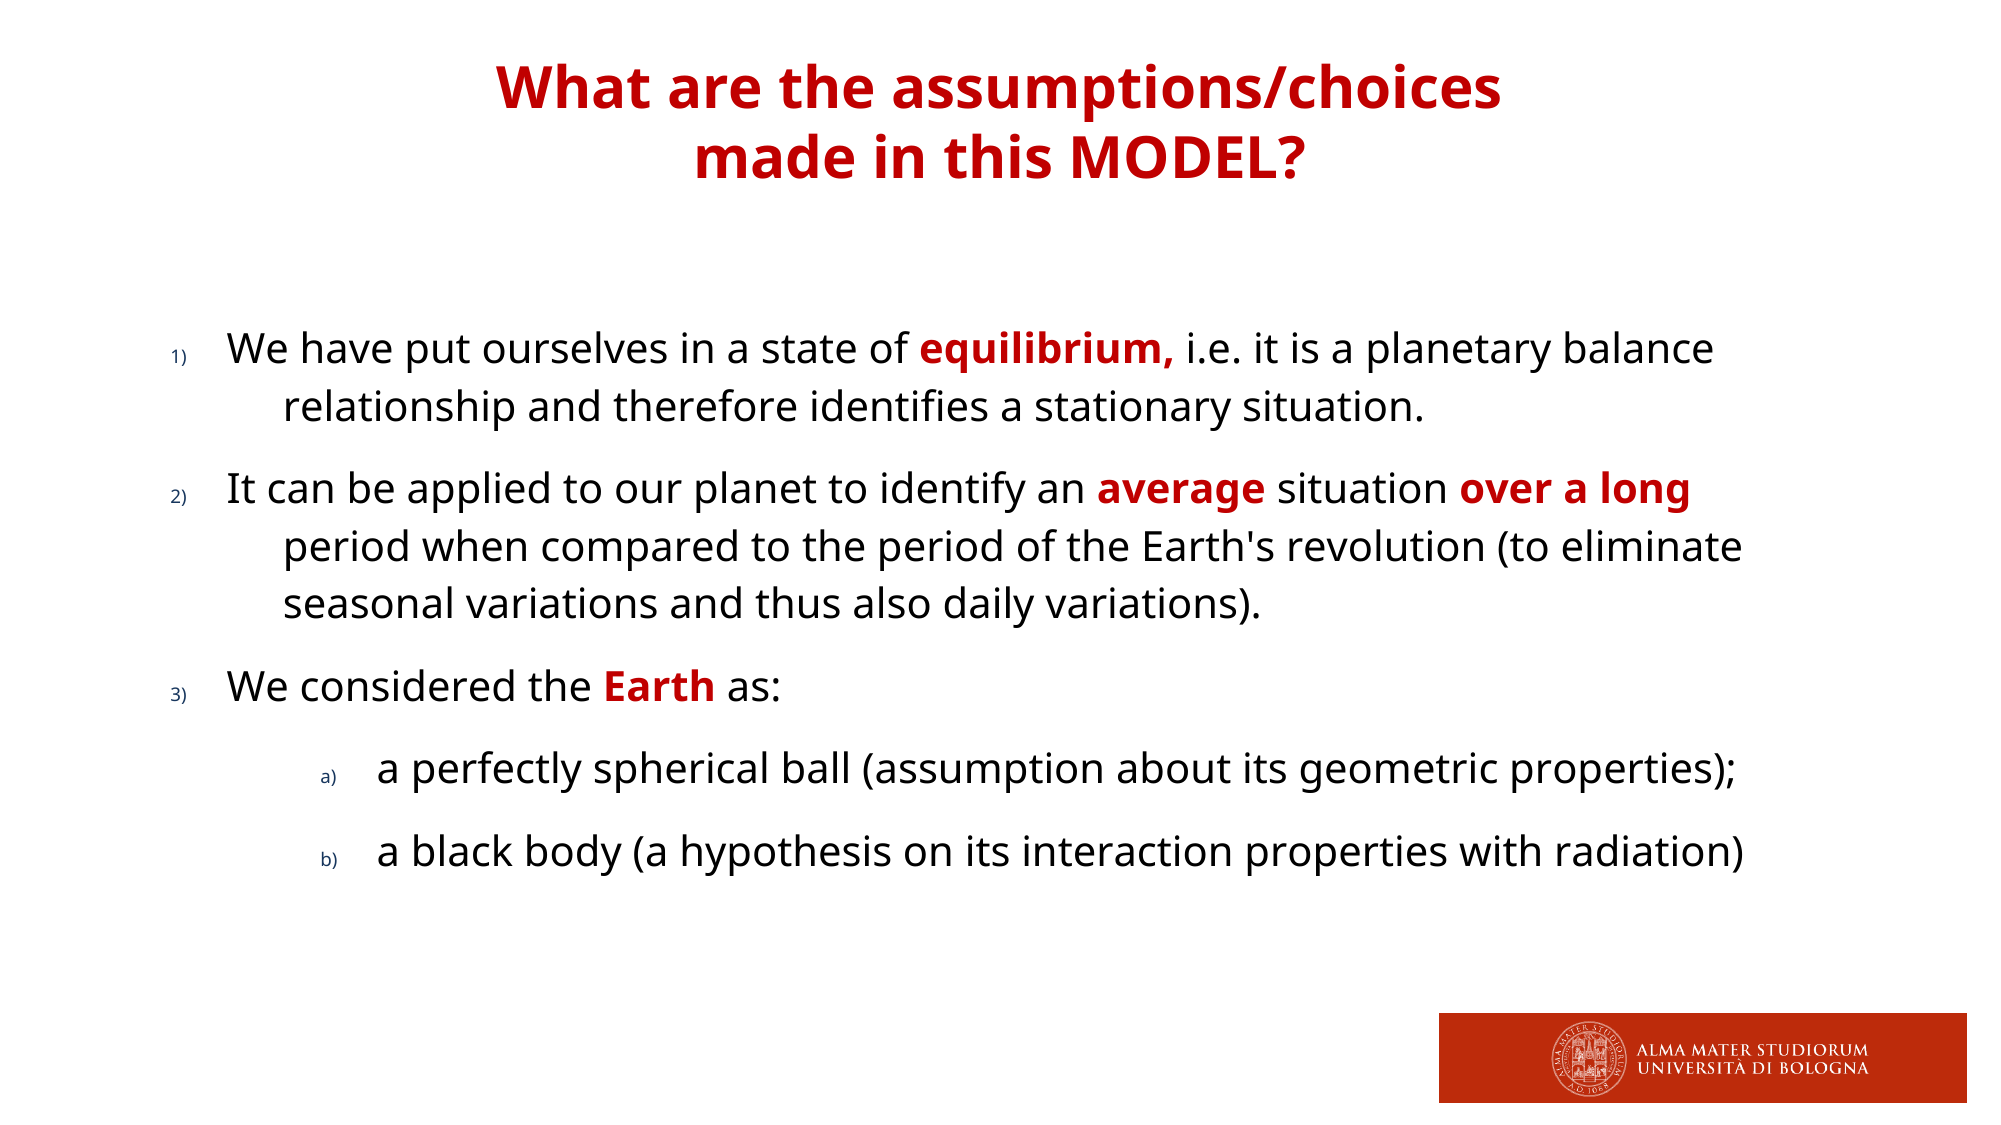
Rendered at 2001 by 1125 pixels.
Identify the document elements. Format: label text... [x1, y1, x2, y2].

text_box What are the assumptions/choices made in this MODEL? [406, 42, 1594, 200]
text_box We have put ourselves in a state of equilibrium, i.e. it is a planetary balance relationship and therefore identifies a stationary situation. It can be applied to our planet to identify an average situation over a long period when compared to the period of the Earth's revolution (to eliminate seasonal variations and thus also daily variations). We considered the Earth as: a perfectly spherical ball (assumption about its geometric properties); a black body (a hypothesis on its interaction properties with radiation) [155, 307, 1845, 941]
